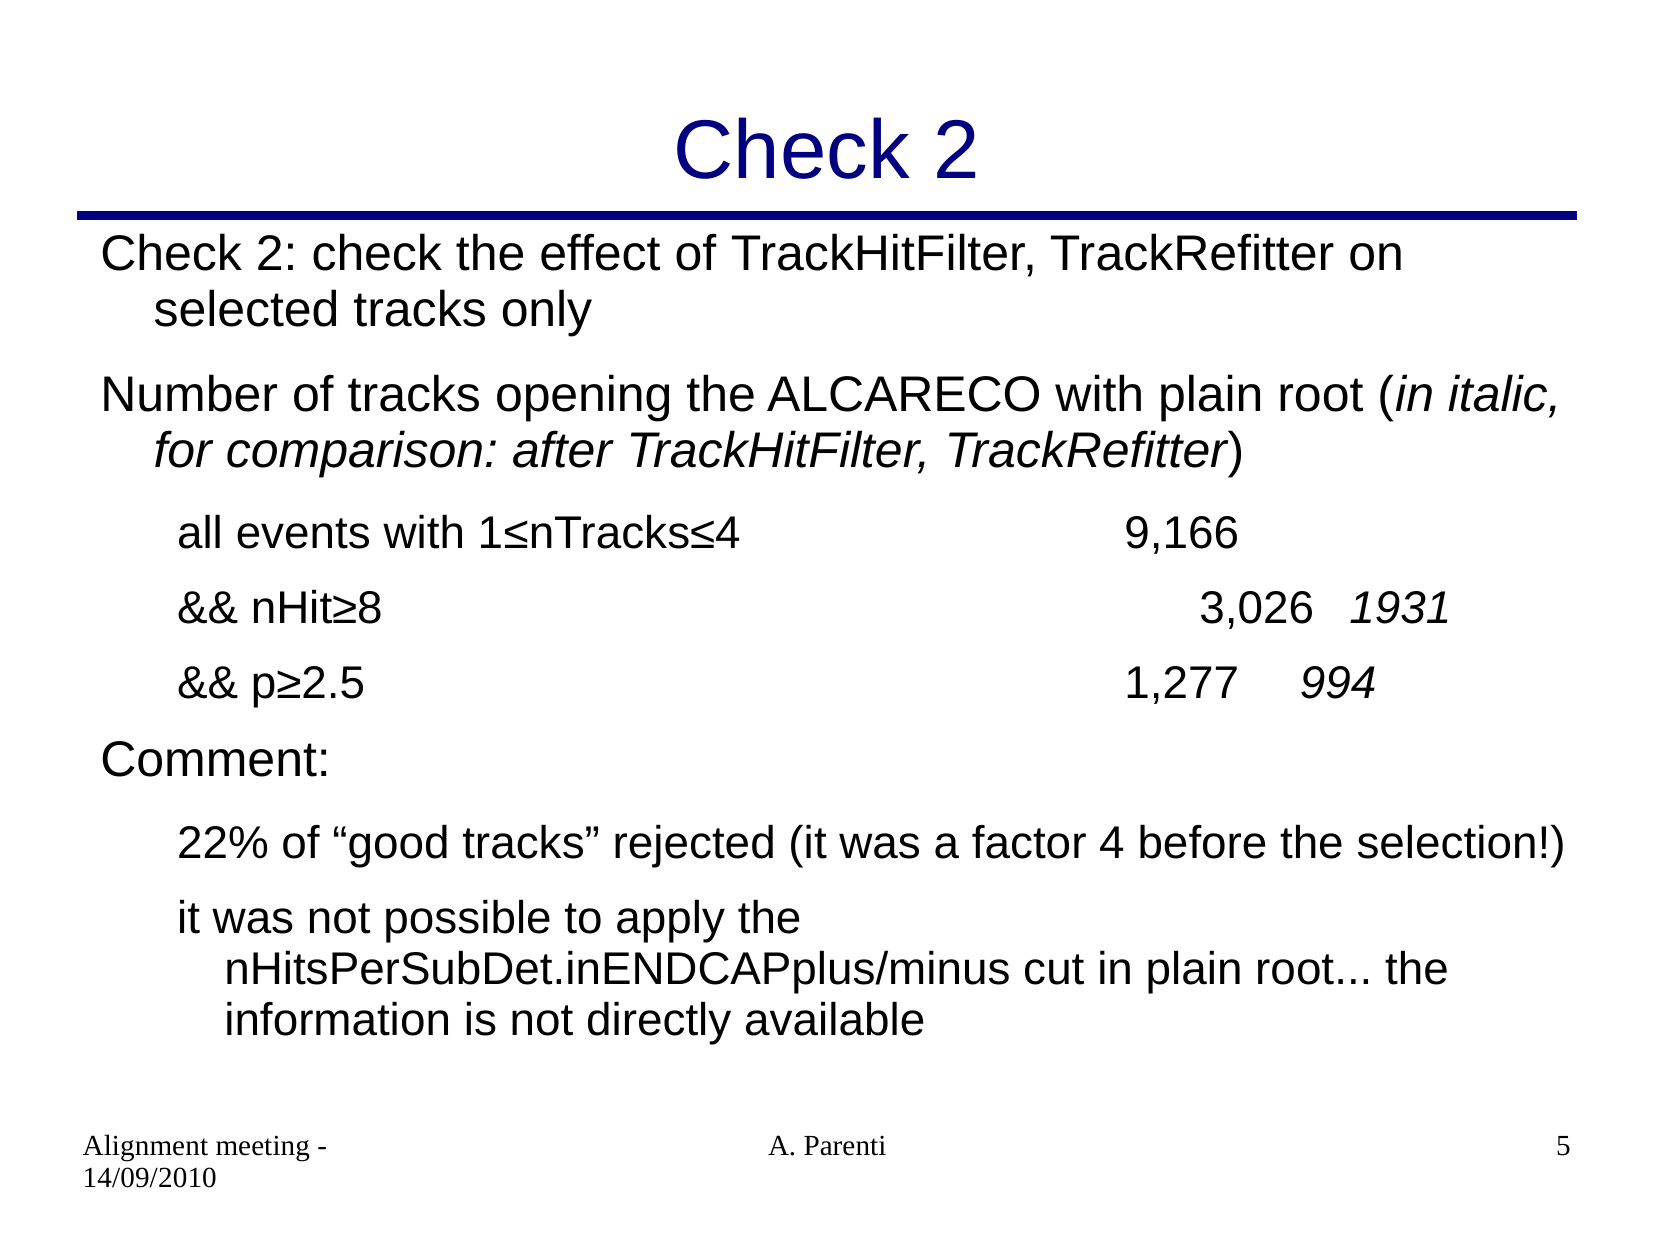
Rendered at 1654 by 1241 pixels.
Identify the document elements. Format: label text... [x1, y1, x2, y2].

title Check 2 [82, 75, 1571, 225]
list Check 2: check the effect of TrackHitFilter, TrackRefitter on selected tracks only Number of tracks opening the ALCARECO with plain root (in italic, for comparison: after TrackHitFilter, TrackRefitter) all events with 1≤nTracks≤4 9,166 && nHit≥8 3,026 1931 && p≥2.5 1,277 994 Comment: 22% of “good tracks” rejected (it was a factor 4 before the selection!) it was not possible to apply the nHitsPerSubDet.inENDCAPplus/minus cut in plain root... the information is not directly available [82, 225, 1571, 1097]
